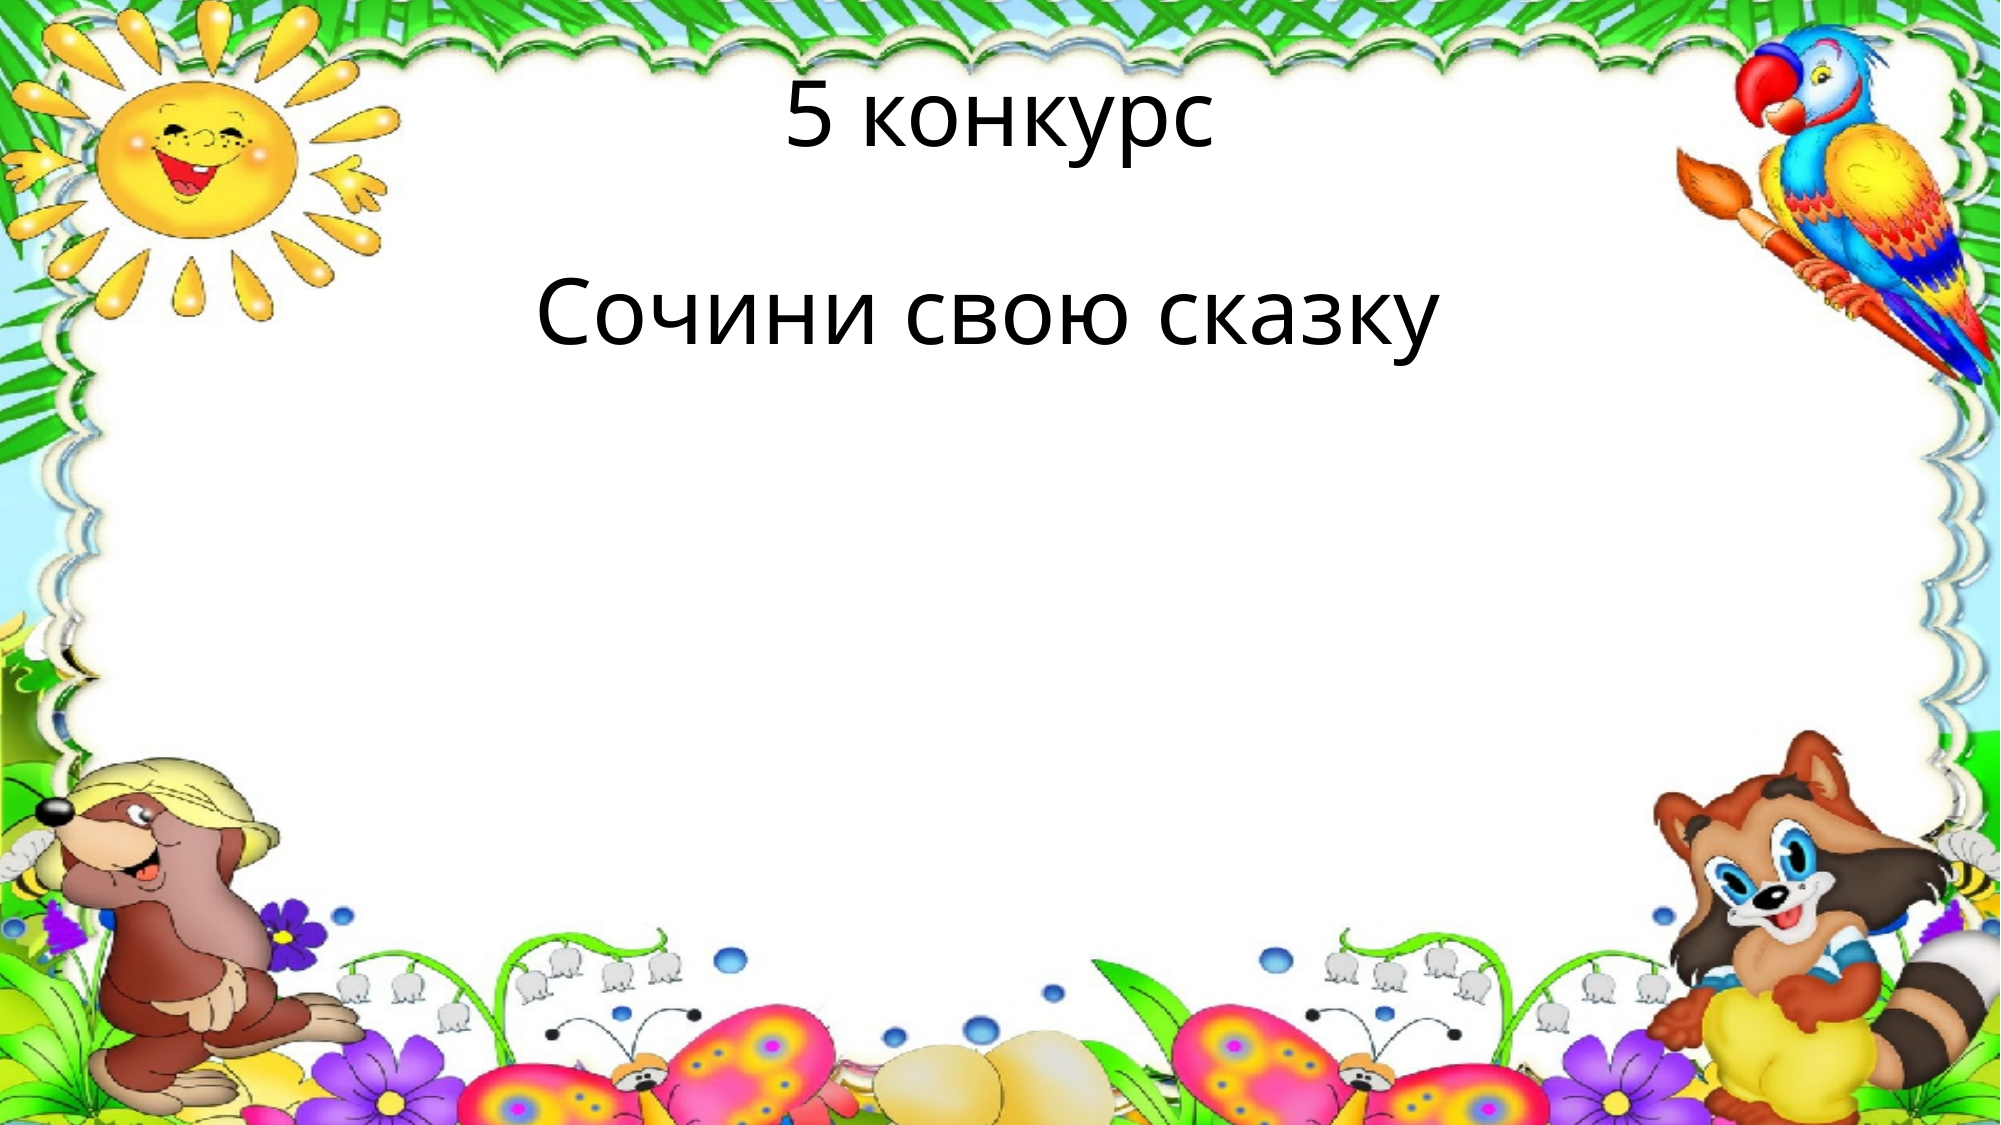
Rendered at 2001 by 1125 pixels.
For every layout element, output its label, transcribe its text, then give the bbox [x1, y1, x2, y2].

title 5 конкурс Сочини свою сказку [137, 59, 1863, 910]
picture [0, 0, 2000, 1125]
